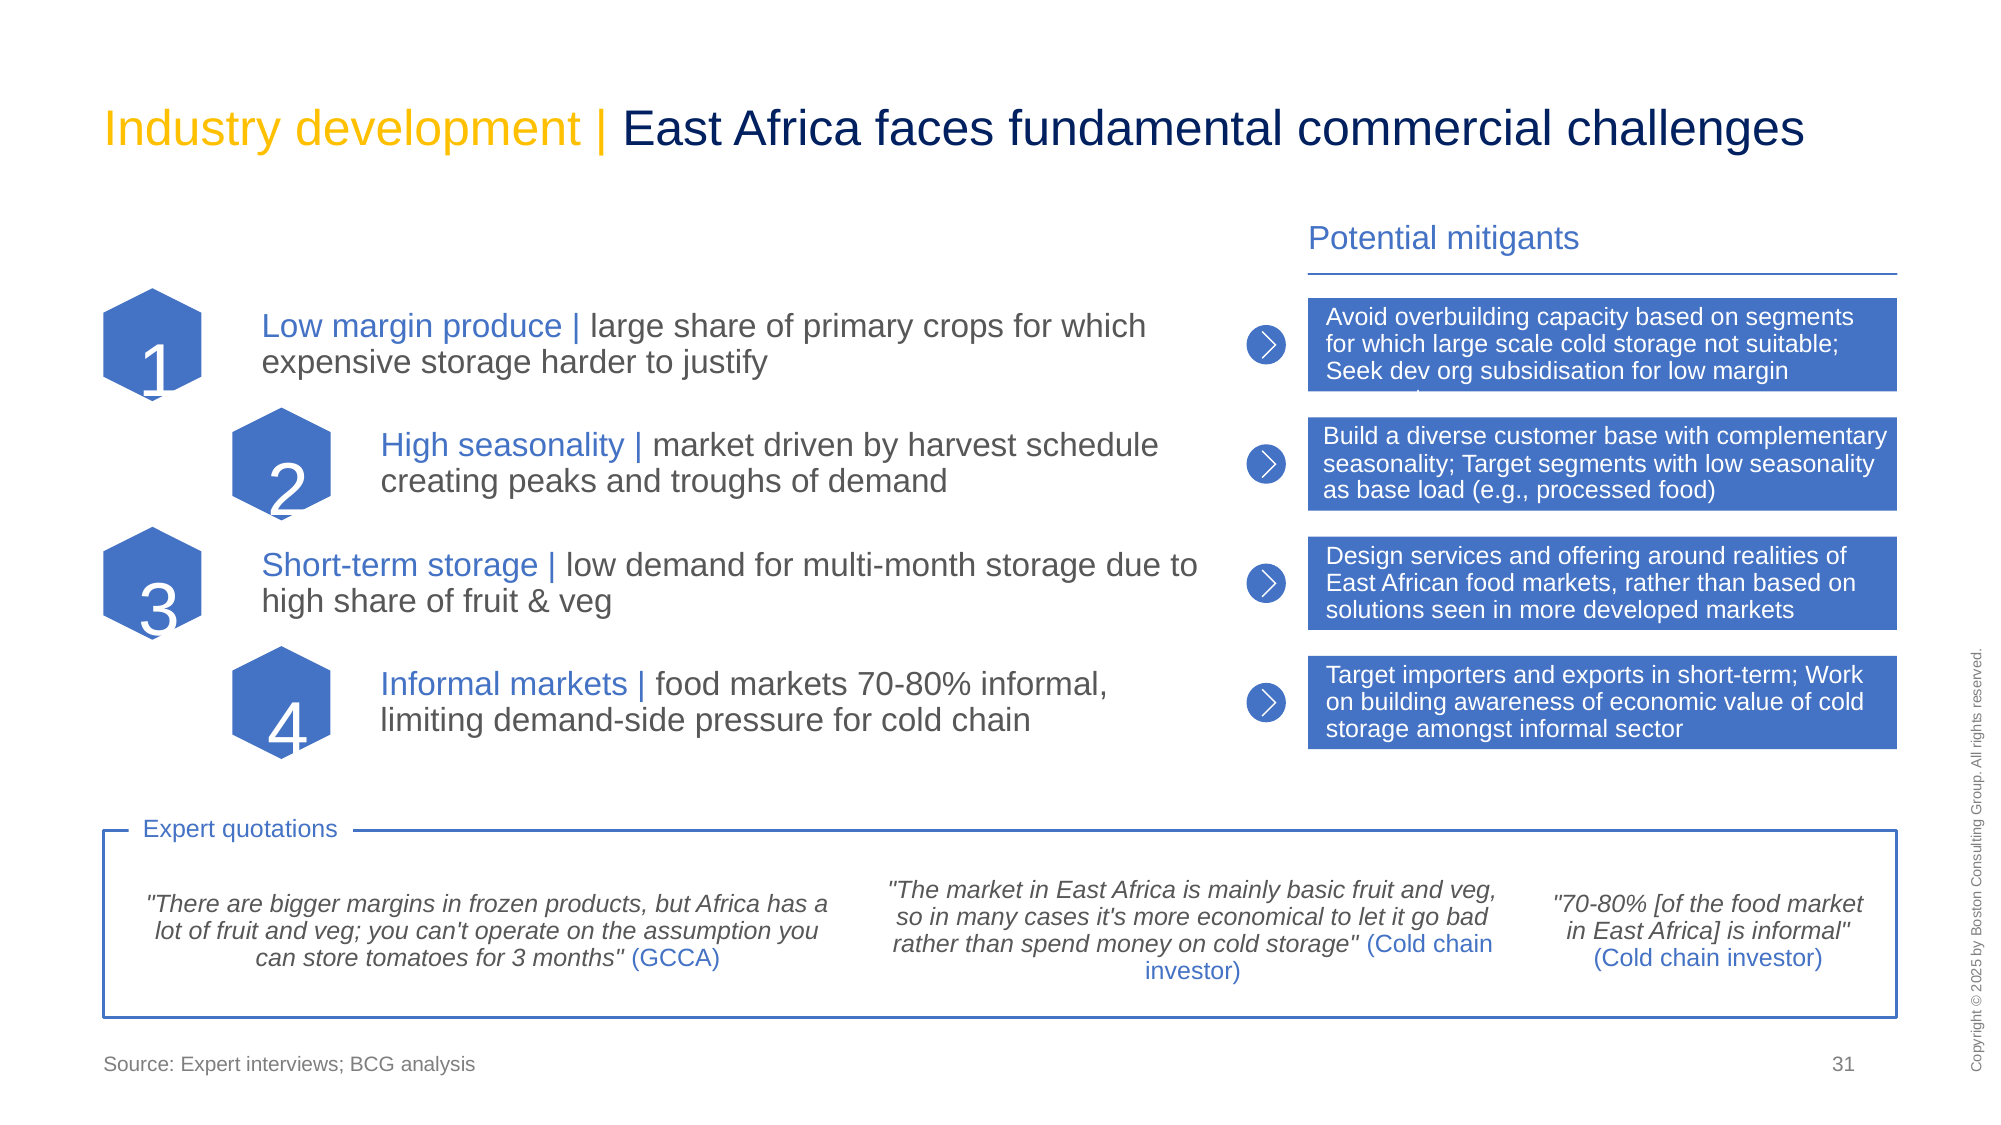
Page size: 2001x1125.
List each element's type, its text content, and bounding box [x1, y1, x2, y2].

text_box Potential mitigants [1308, 215, 1897, 262]
text_box [1247, 445, 1286, 483]
text_box Target importers and exports in short-term; Work on building awareness of economic value of cold storage amongst informal sector [1308, 655, 1897, 750]
text_box 3 [103, 526, 202, 640]
text_box "There are bigger margins in frozen products, but Africa has a lot of fruit and veg; you can't operate on the assumption you can store tomatoes for 3 months" (GCCA) [133, 864, 843, 998]
title Industry development | East Africa faces fundamental commercial challenges [103, 102, 1897, 157]
text_box Build a diverse customer base with complementary seasonality; Target segments with low seasonality as base load (e.g., processed food) [1308, 417, 1897, 511]
text_box Short-term storage | low demand for multi-month storage due to high share of fruit & veg [255, 540, 1225, 626]
text_box "70-80% [of the food market in East Africa] is informal" (Cold chain investor) [1544, 864, 1873, 998]
text_box Low margin produce | large share of primary crops for which expensive storage harder to justify [255, 302, 1225, 388]
text_box Avoid overbuilding capacity based on segments for which large scale cold storage not suitable; Seek dev org subsidisation for low margin segments [1308, 298, 1897, 392]
text_box [1247, 683, 1286, 722]
text_box 4 [232, 646, 331, 760]
text_box High seasonality | market driven by harvest schedule creating peaks and troughs of demand [374, 421, 1225, 507]
text_box 1 [103, 288, 202, 402]
text_box [1247, 564, 1286, 603]
text_box 2 [232, 407, 331, 521]
text_box Expert quotations [128, 809, 353, 849]
text_box Informal markets | food markets 70-80% informal, limiting demand-side pressure for cold chain [374, 660, 1225, 745]
text_box Design services and offering around realities of East African food markets, rather than based on solutions seen in more developed markets [1308, 536, 1897, 630]
text_box "The market in East Africa is mainly basic fruit and veg, so in many cases it's more economical to let it go bad rather than spend money on cold storage" (Cold chain investor) [871, 864, 1516, 998]
text_box Source: Expert interviews; BCG analysis [103, 1054, 1585, 1076]
text_box [1247, 325, 1286, 364]
text_box 4 [275, 711, 293, 737]
